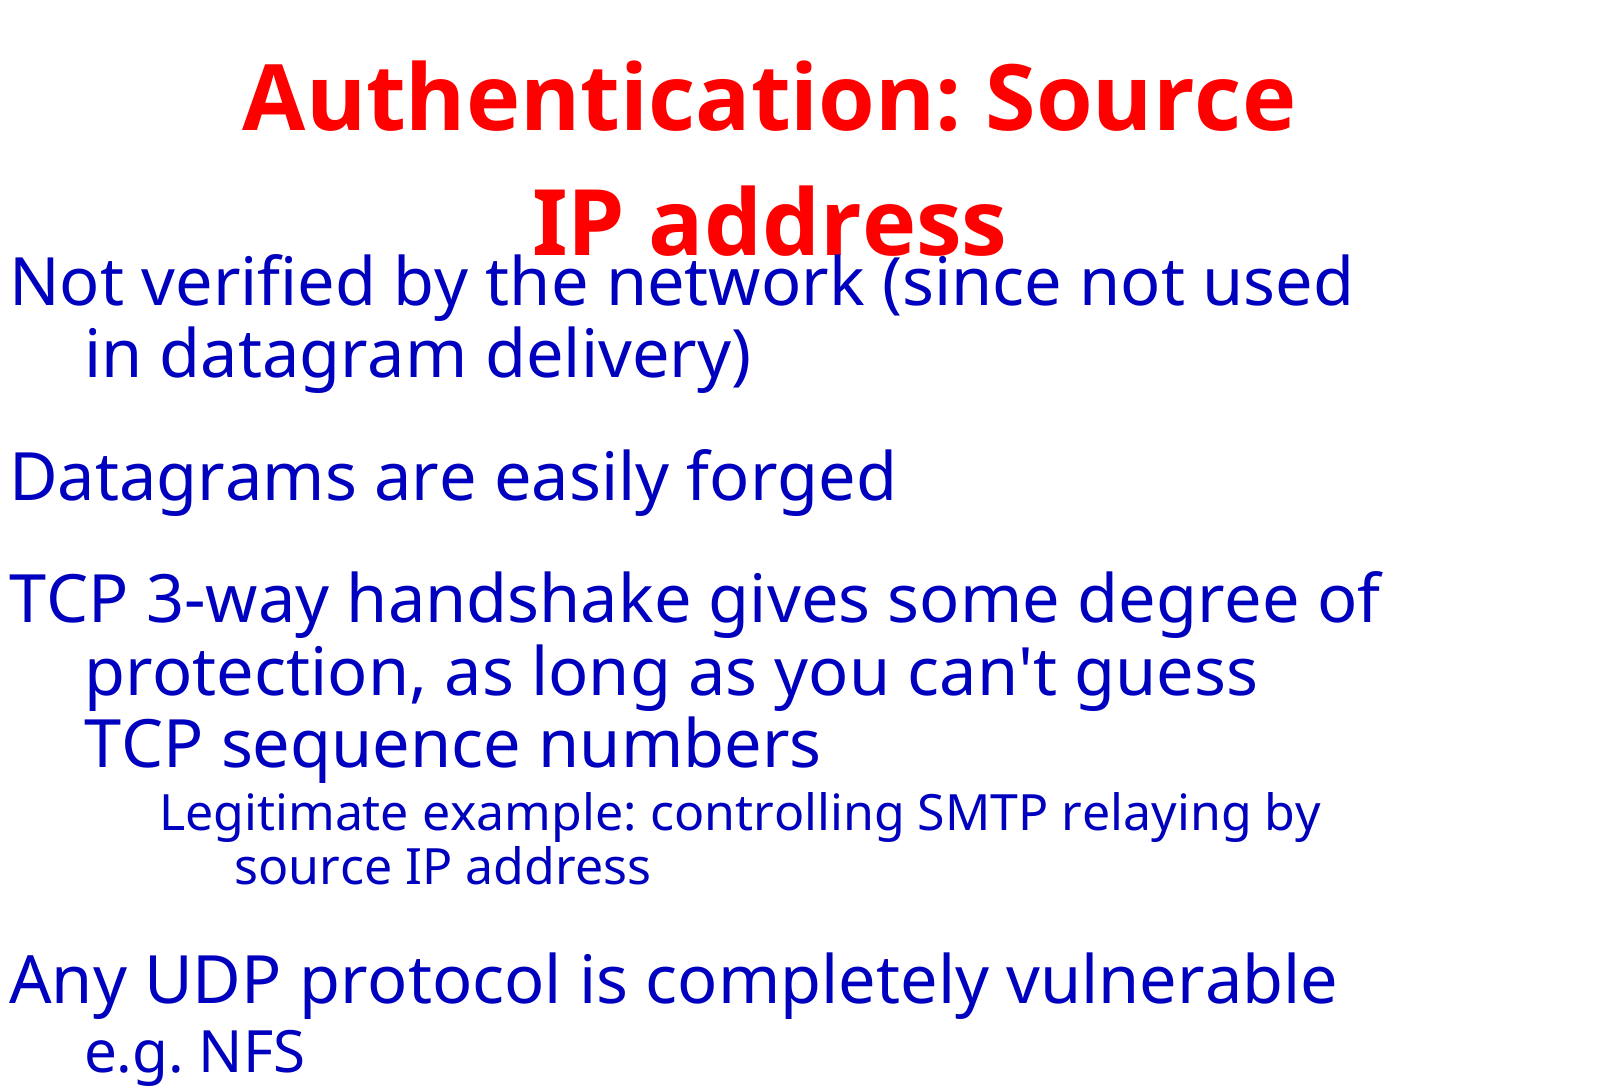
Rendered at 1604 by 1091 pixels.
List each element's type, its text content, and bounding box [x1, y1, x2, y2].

list Not verified by the network (since not used in datagram delivery) Datagrams are easily forged TCP 3-way handshake gives some degree of protection, as long as you can't guess TCP sequence numbers Legitimate example: controlling SMTP relaying by source IP address Any UDP protocol is completely vulnerable e.g. NFS [9, 246, 1392, 1042]
title Authentication: Source IP address [187, 32, 1352, 246]
